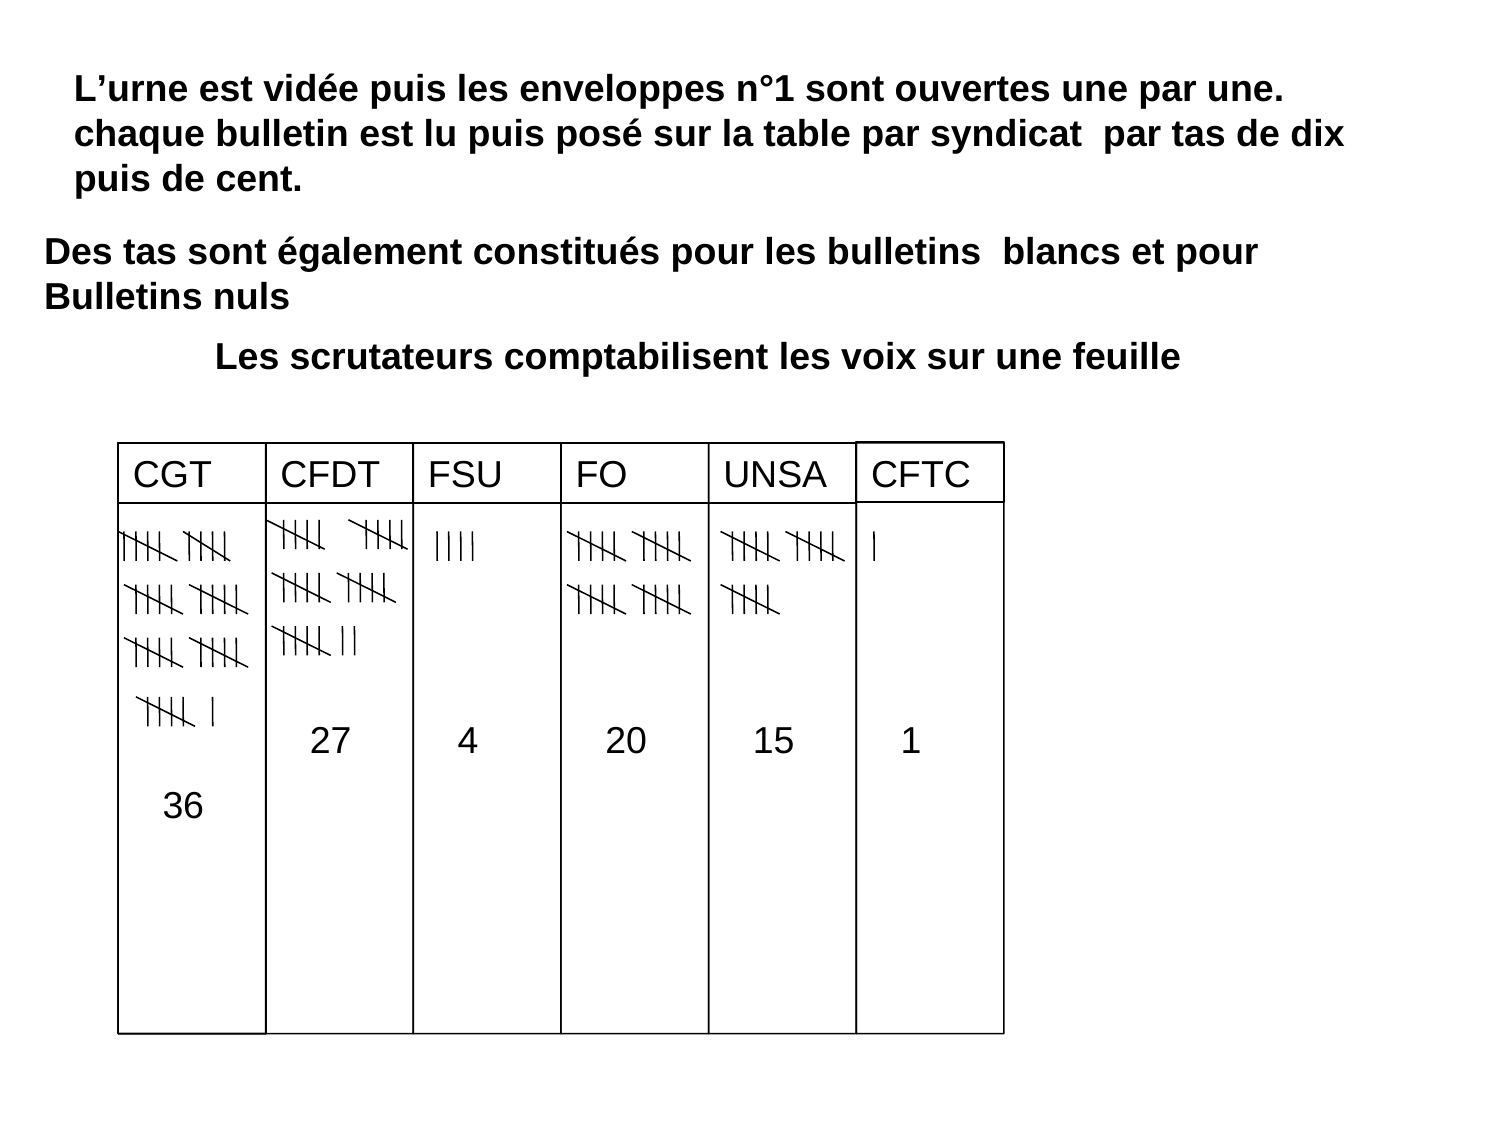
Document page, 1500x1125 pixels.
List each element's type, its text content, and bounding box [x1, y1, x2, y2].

text_box Les scrutateurs comptabilisent les voix sur une feuille [199, 324, 1208, 386]
text_box FSU [413, 442, 560, 503]
text_box Des tas sont également constitués pour les bulletins blancs et pour Bulletins nuls [29, 219, 1286, 325]
text_box 36 [147, 773, 237, 834]
text_box 27 [295, 708, 384, 769]
text_box 1 [885, 708, 946, 769]
text_box CFTC [856, 442, 1004, 503]
text_box FO [560, 442, 708, 503]
text_box 20 [590, 708, 680, 769]
text_box L’urne est vidée puis les enveloppes n°1 sont ouvertes une par une. chaque bulletin est lu puis posé sur la table par syndicat par tas de dix puis de cent. [58, 56, 1372, 207]
text_box CGT [119, 444, 265, 503]
text_box CFDT [265, 442, 413, 503]
text_box 15 [738, 708, 827, 769]
text_box 4 [442, 708, 503, 769]
text_box UNSA [708, 442, 856, 503]
